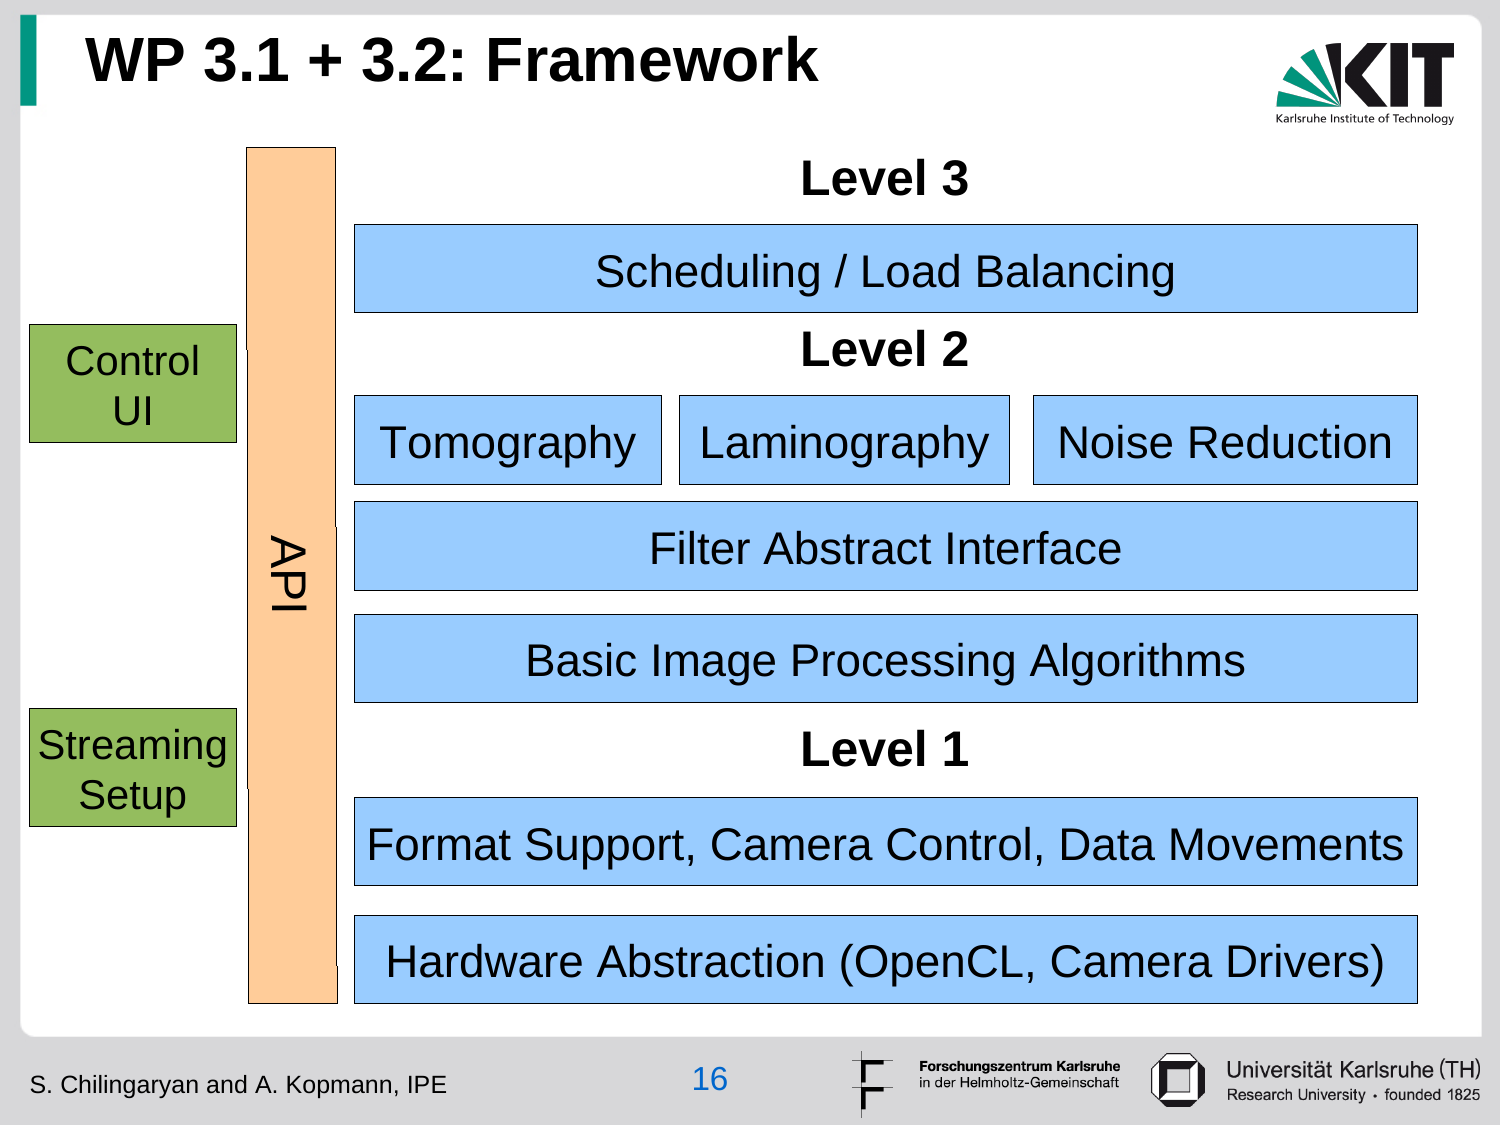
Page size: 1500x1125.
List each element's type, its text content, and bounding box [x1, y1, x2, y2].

picture [0, 0, 1500, 1125]
text_box Streaming Setup [29, 708, 237, 827]
text_box Level 2 [785, 313, 993, 384]
title WP 3.1 + 3.2: Framework [85, 0, 1141, 125]
text_box Hardware Abstraction (OpenCL, Camera Drivers) [354, 915, 1418, 1004]
text_box Noise Reduction [1033, 395, 1418, 485]
text_box Format Support, Camera Control, Data Movements [354, 797, 1418, 886]
text_box Level 3 [785, 137, 993, 213]
text_box API [246, 147, 338, 1004]
text_box Tomography [354, 395, 662, 485]
text_box Basic Image Processing Algorithms [354, 614, 1418, 703]
text_box Level 1 [785, 708, 993, 784]
text_box Filter Abstract Interface [354, 501, 1418, 591]
text_box Laminography [679, 395, 1010, 485]
text_box Scheduling / Load Balancing [354, 224, 1418, 313]
text_box Control UI [29, 324, 237, 443]
